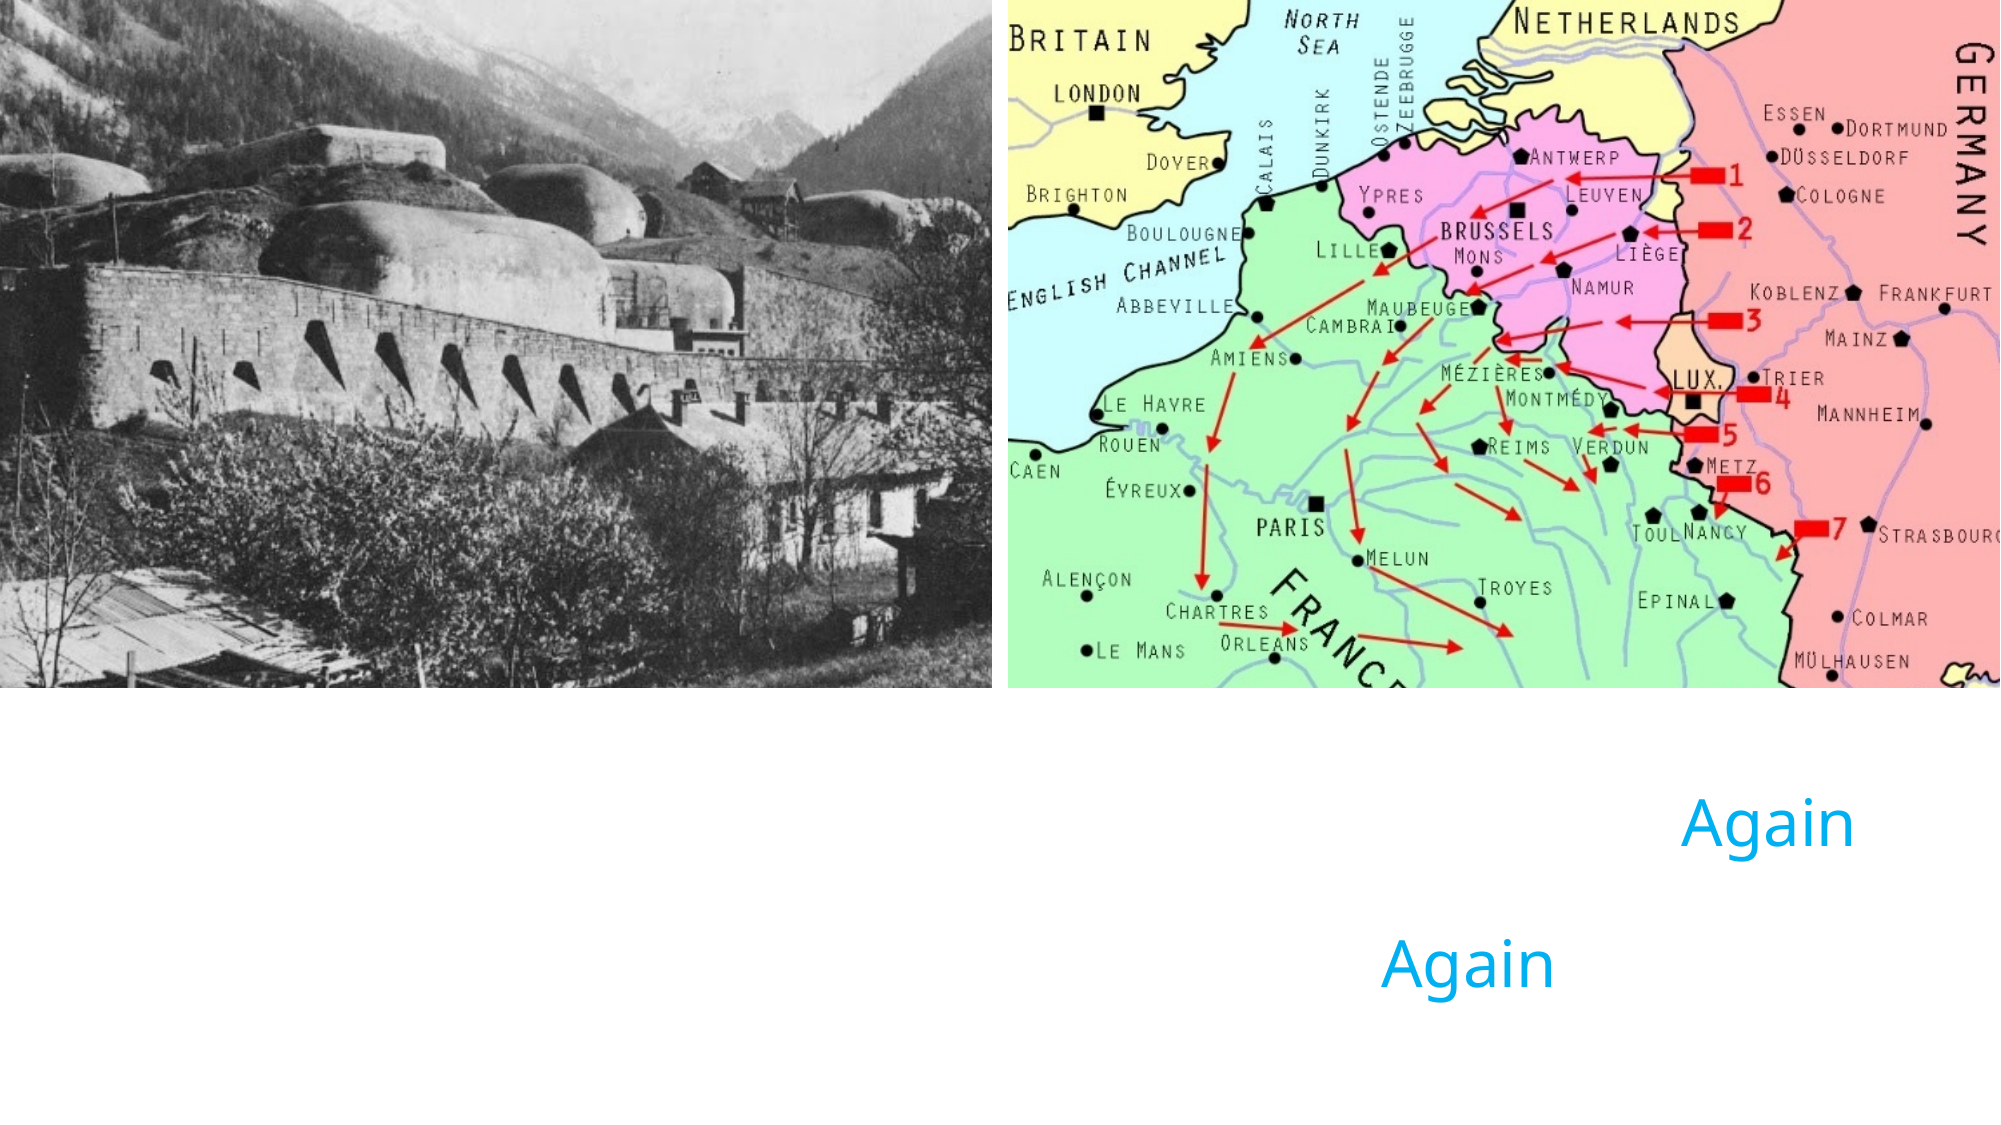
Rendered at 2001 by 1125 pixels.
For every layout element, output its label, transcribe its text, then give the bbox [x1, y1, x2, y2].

title The French refortified their border with Germany… Again. -The Germans went around it… Again. [99, 719, 1892, 1048]
picture [0, 0, 992, 688]
picture [1008, 0, 2000, 688]
